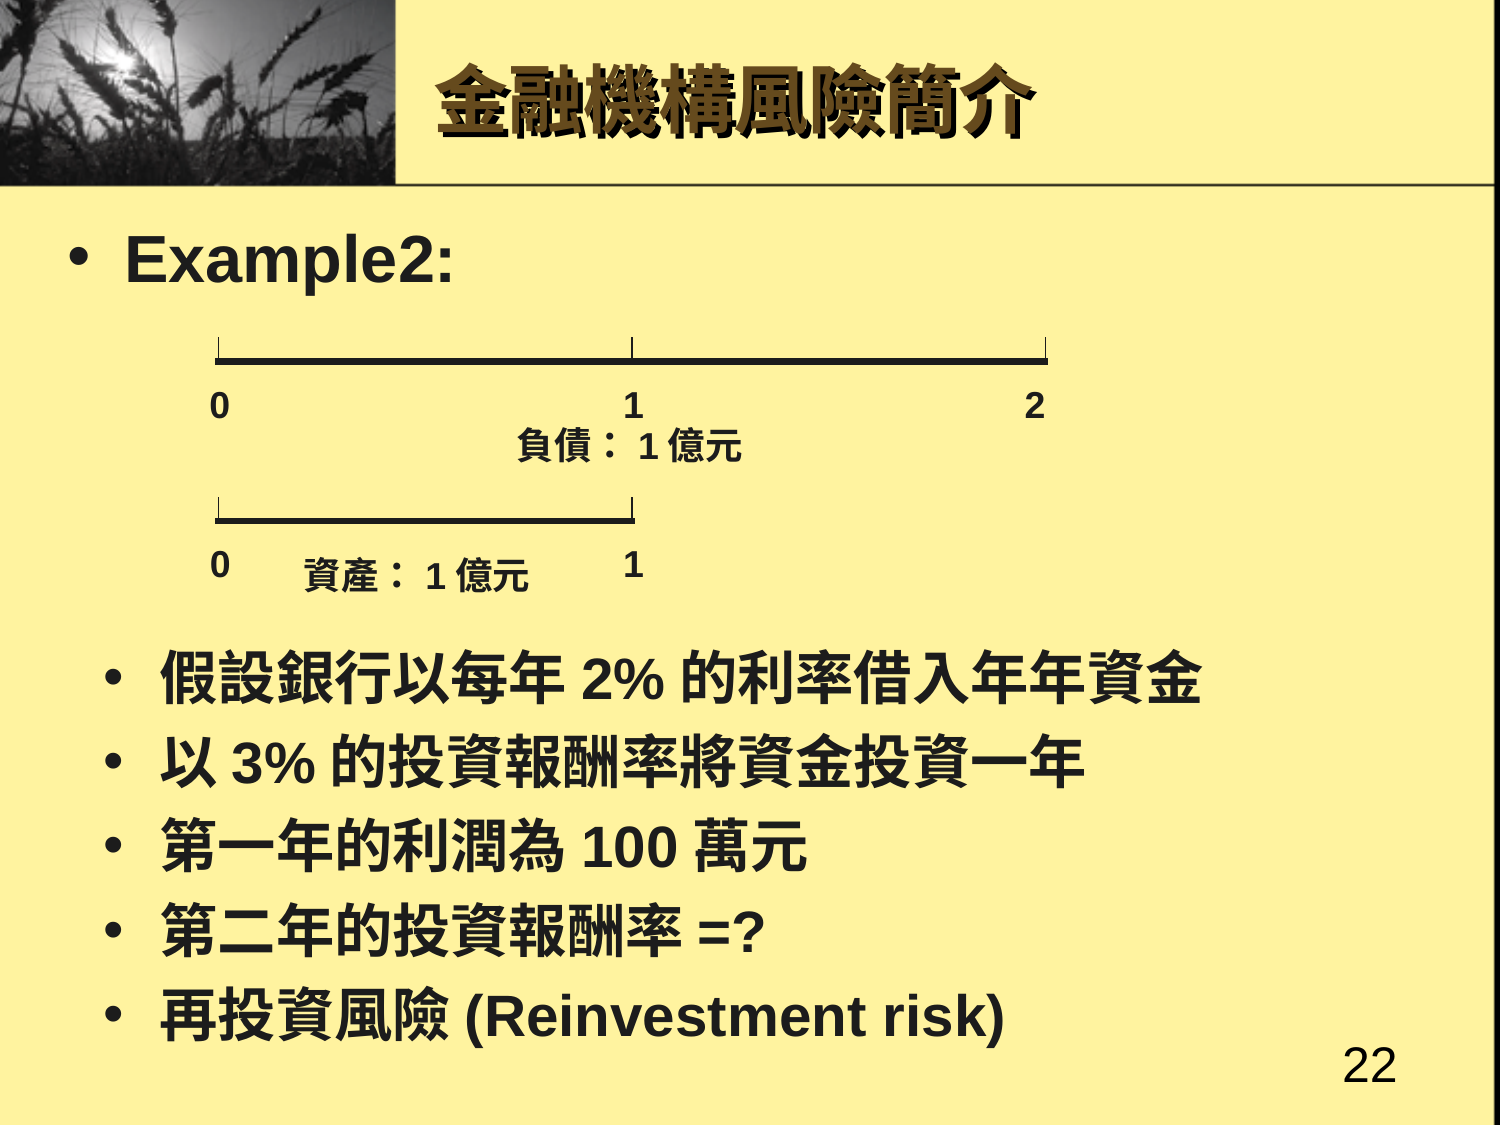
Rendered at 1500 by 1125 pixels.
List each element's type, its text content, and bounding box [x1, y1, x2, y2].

text_box 負債：1億元 [501, 414, 762, 476]
list 假設銀行以每年2%的利率借入年年資金 以3%的投資報酬率將資金投資一年 第一年的利潤為100萬元 第二年的投資報酬率=? 再投資風險(Reinvestment risk) [88, 633, 1459, 1059]
text_box 0 [194, 373, 242, 434]
text_box 2 [1009, 373, 1058, 434]
text_box Example2: [53, 208, 1391, 959]
title 金融機構風險簡介 [419, 0, 1407, 196]
text_box 資產：1億元 [289, 544, 550, 605]
text_box 1 [608, 532, 656, 594]
text_box 0 [195, 532, 243, 594]
text_box 1 [608, 373, 656, 414]
picture [0, 0, 1500, 1125]
